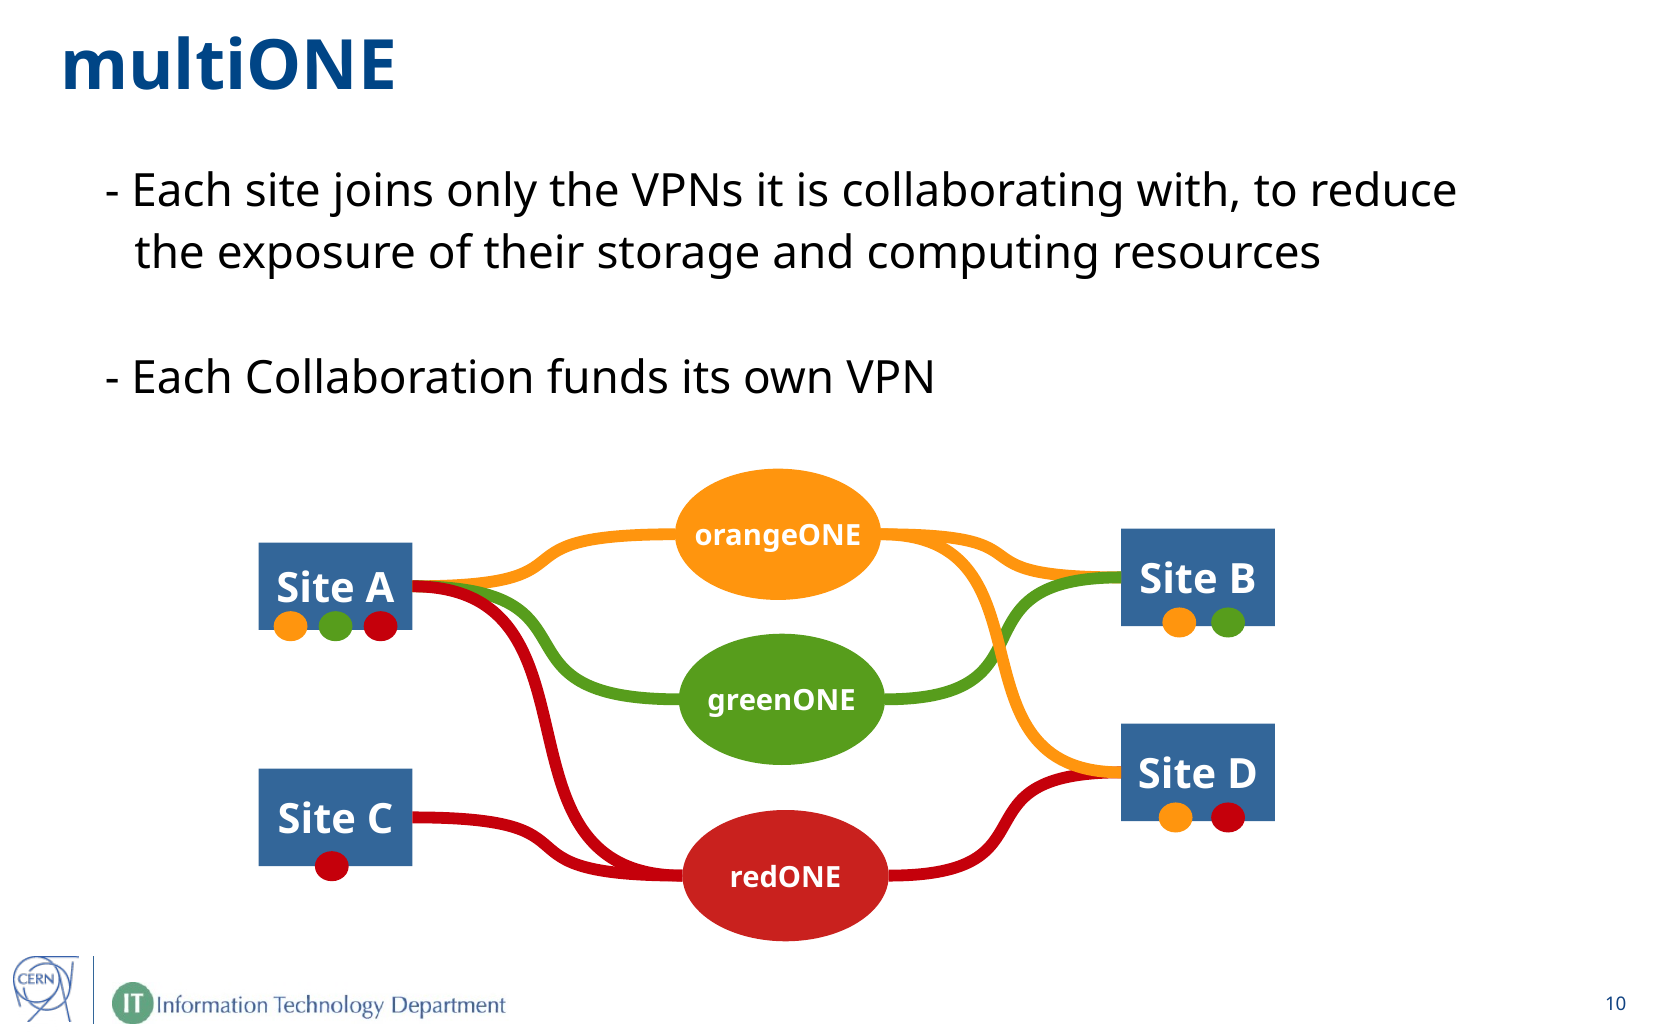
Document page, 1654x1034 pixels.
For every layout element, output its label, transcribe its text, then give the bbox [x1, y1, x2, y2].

text_box Site C [258, 768, 413, 867]
text_box [273, 611, 308, 642]
text_box Site B [1121, 603, 1275, 627]
text_box [314, 851, 349, 882]
text_box [318, 611, 353, 642]
text_box [1211, 802, 1246, 833]
text_box greenONE [678, 633, 886, 766]
text_box [363, 611, 398, 642]
text_box [1158, 802, 1193, 833]
picture [13, 956, 79, 1032]
text_box Site D [1121, 723, 1275, 822]
picture [112, 982, 755, 1024]
text_box [1211, 607, 1246, 638]
text_box Site A [258, 603, 413, 630]
text_box [1162, 607, 1197, 638]
text_box - Each site joins only the VPNs it is collaborating with, to reduce the exposure of their storage and computing resources - Each Collaboration funds its own VPN [90, 150, 1549, 603]
title multiONE [60, 0, 1528, 138]
text_box redONE [682, 810, 889, 942]
